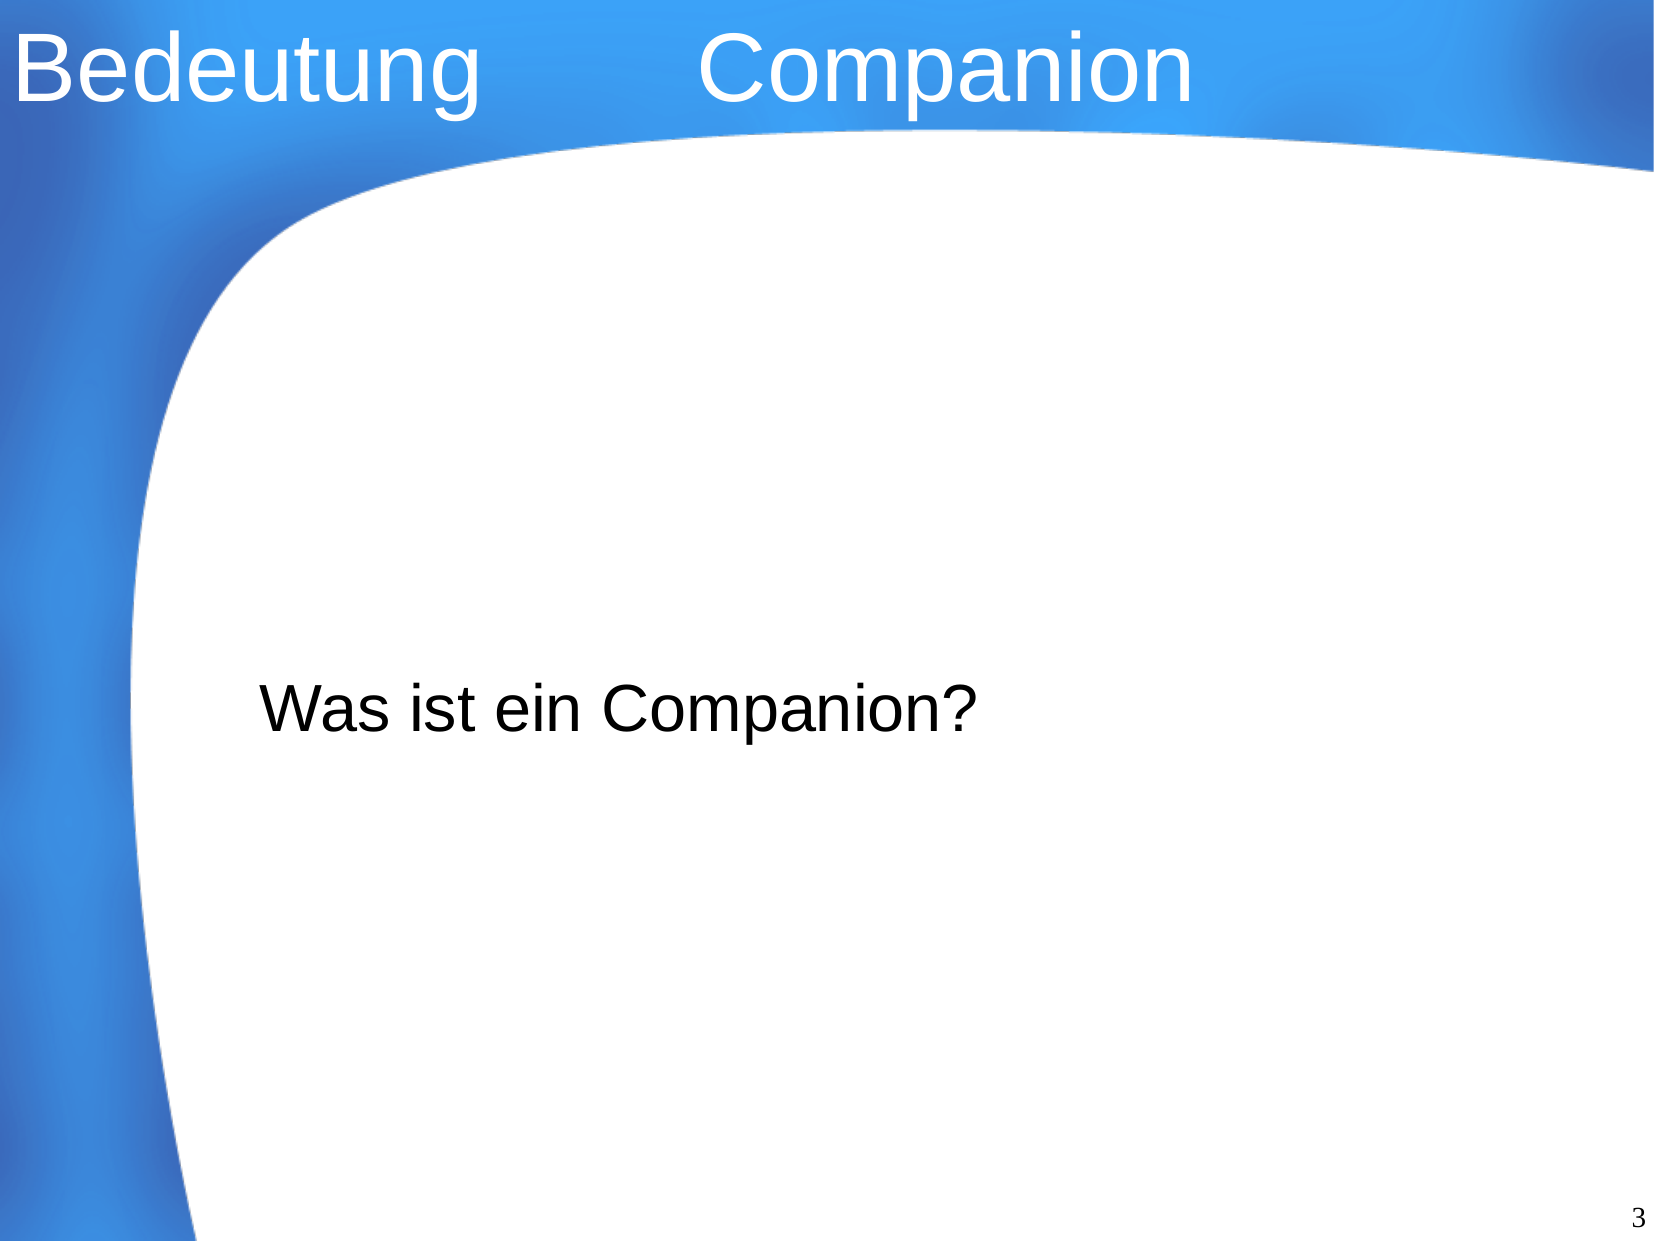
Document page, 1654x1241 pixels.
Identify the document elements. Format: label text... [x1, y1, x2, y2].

subtitle Was ist ein Companion? [259, 248, 1560, 1170]
title Companion [697, 13, 1619, 123]
title Bedeutung [11, 13, 697, 123]
picture [0, 0, 1654, 1241]
